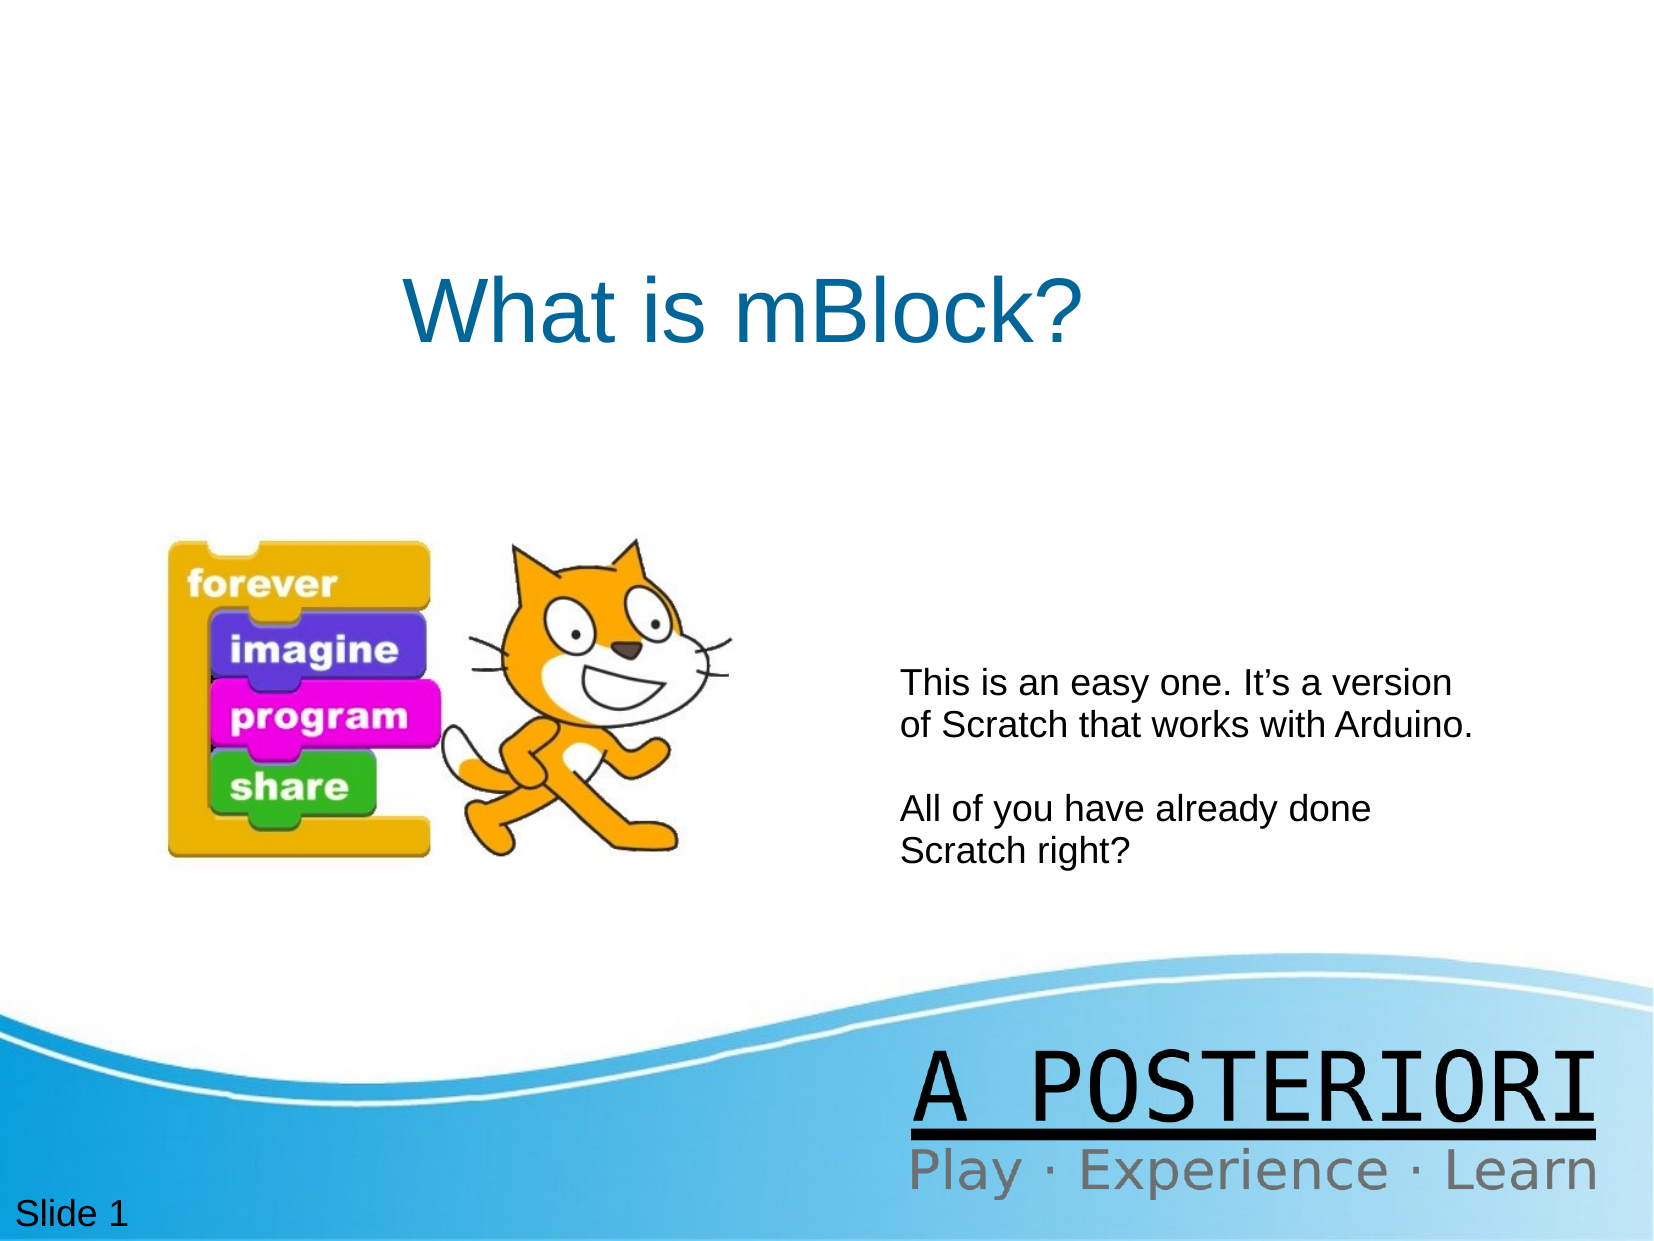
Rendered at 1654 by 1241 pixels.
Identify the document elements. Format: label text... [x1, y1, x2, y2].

picture [150, 524, 751, 876]
picture [0, 952, 1654, 1241]
text_box This is an easy one. It’s a version of Scratch that works with Arduino. All of you have already done Scratch right? [885, 653, 1501, 921]
title What is mBlock? [0, 206, 1489, 414]
